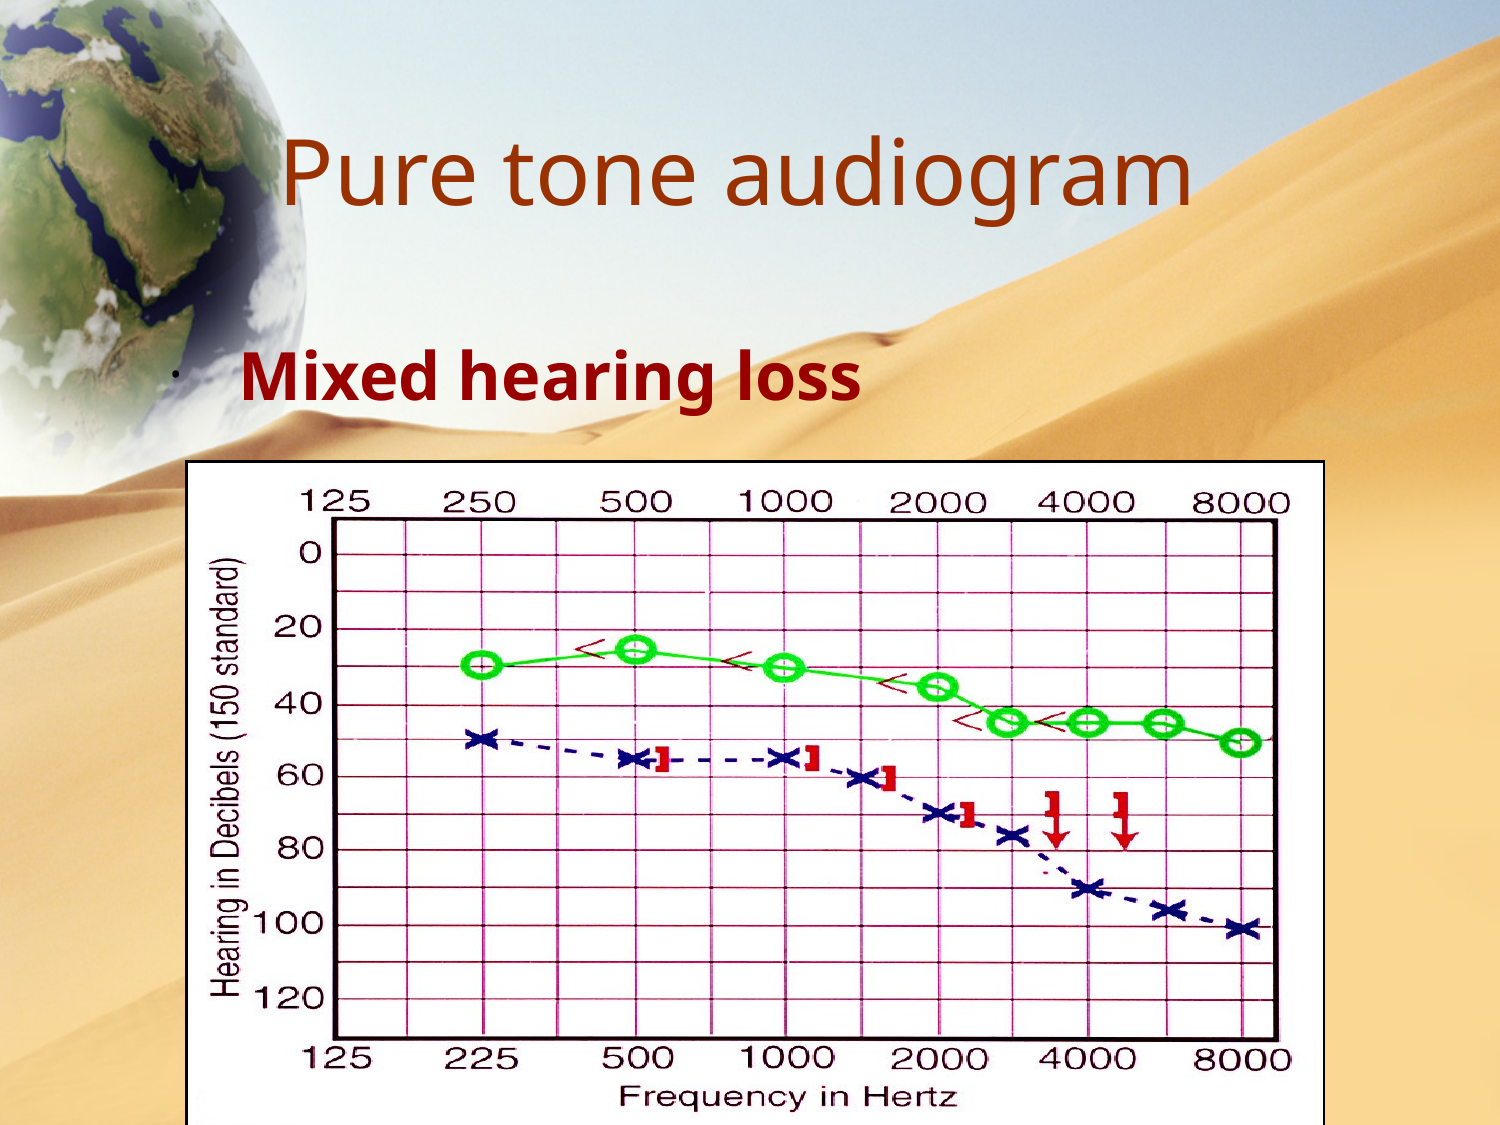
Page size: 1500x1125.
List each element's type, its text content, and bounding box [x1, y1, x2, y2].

text_box Pure tone audiogram [112, 99, 1388, 288]
text_box Mixed hearing loss [155, 312, 1356, 1038]
picture [187, 462, 1323, 1125]
picture [0, 0, 1500, 1125]
